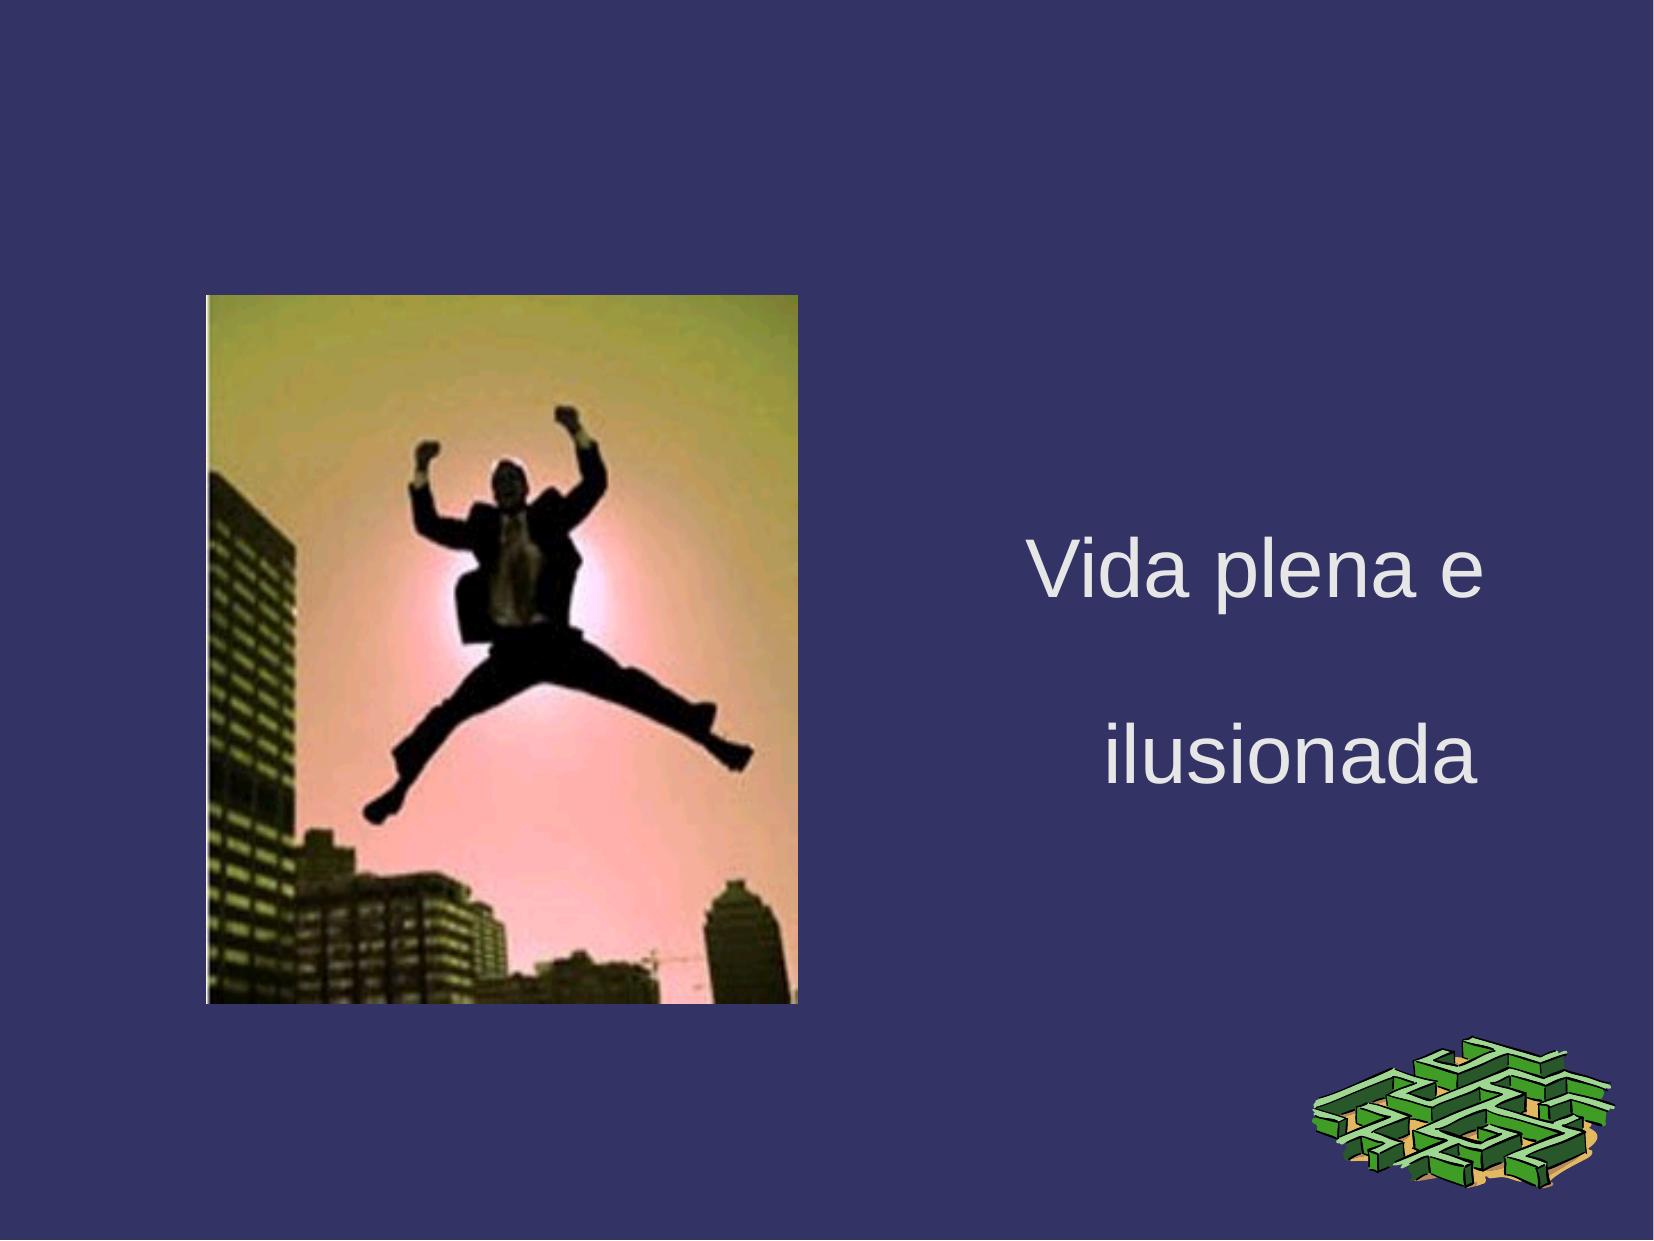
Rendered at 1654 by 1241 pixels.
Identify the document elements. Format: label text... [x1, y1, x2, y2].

picture [177, 295, 855, 1076]
list Vida plena e ilusionada [915, 290, 1594, 1060]
